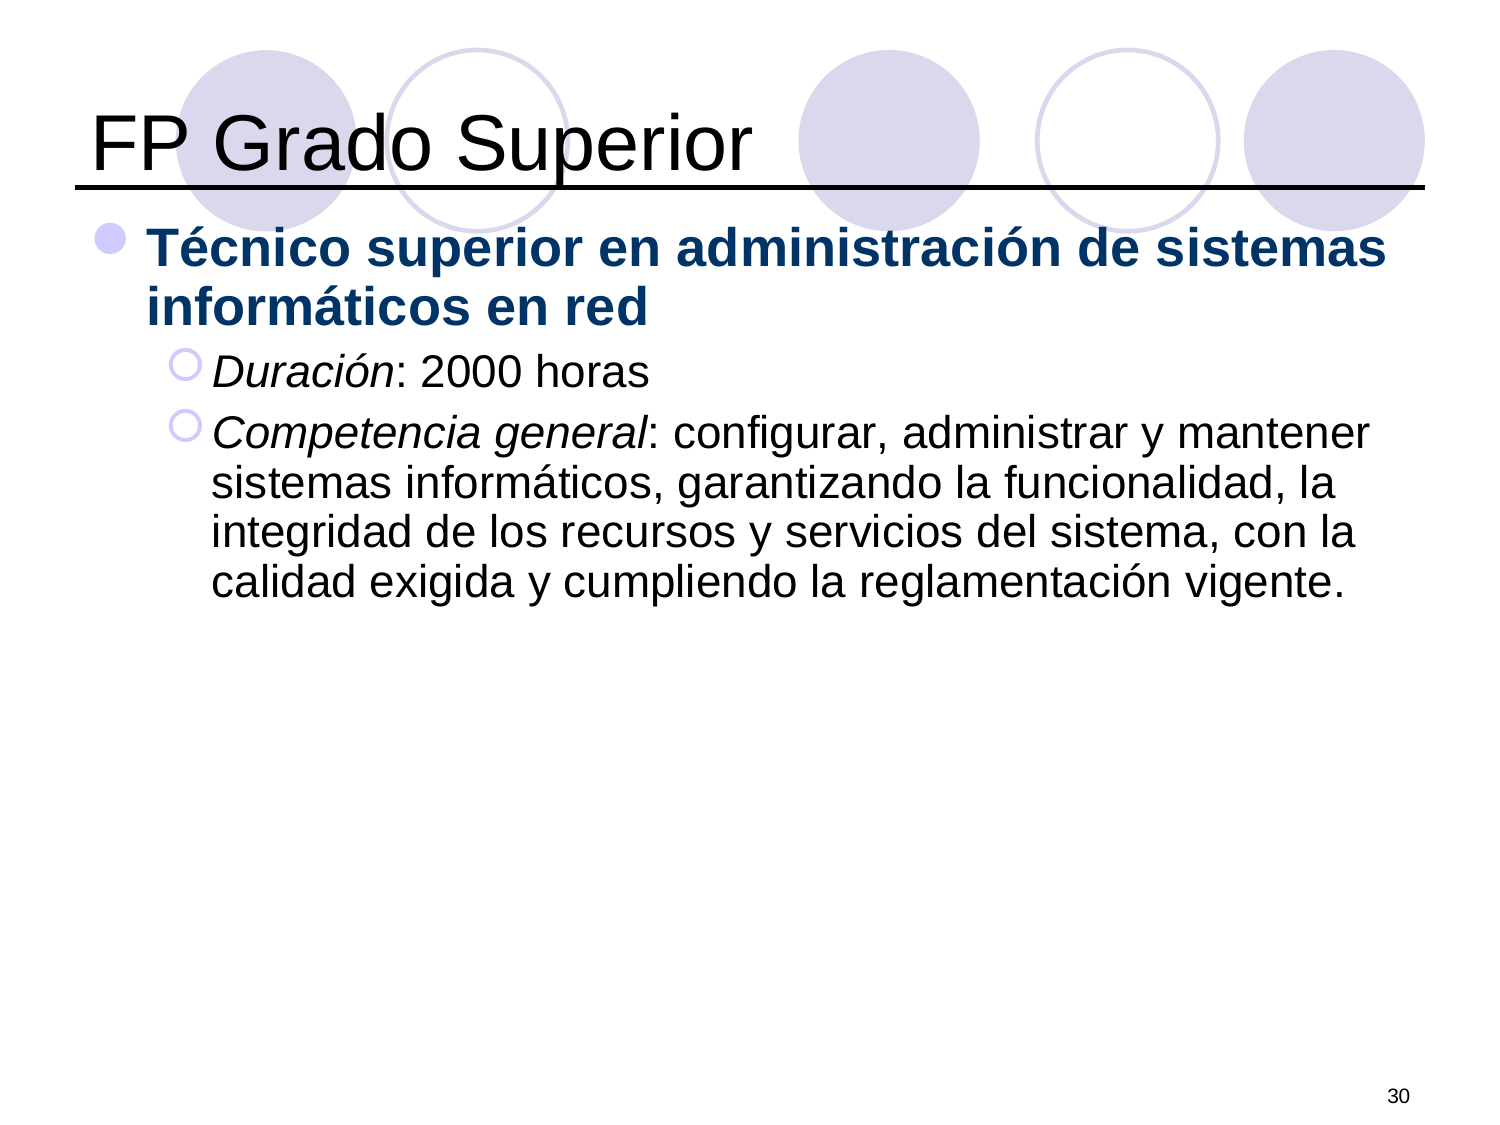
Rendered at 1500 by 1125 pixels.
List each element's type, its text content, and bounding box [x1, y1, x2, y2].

title FP Grado Superior [75, 45, 1426, 212]
list Técnico superior en administración de sistemas informáticos en red Duración: 2000 horas Competencia general: configurar, administrar y mantener sistemas informáticos, garantizando la funcionalidad, la integridad de los recursos y servicios del sistema, con la calidad exigida y cumpliendo la reglamentación vigente. [75, 212, 1426, 1101]
